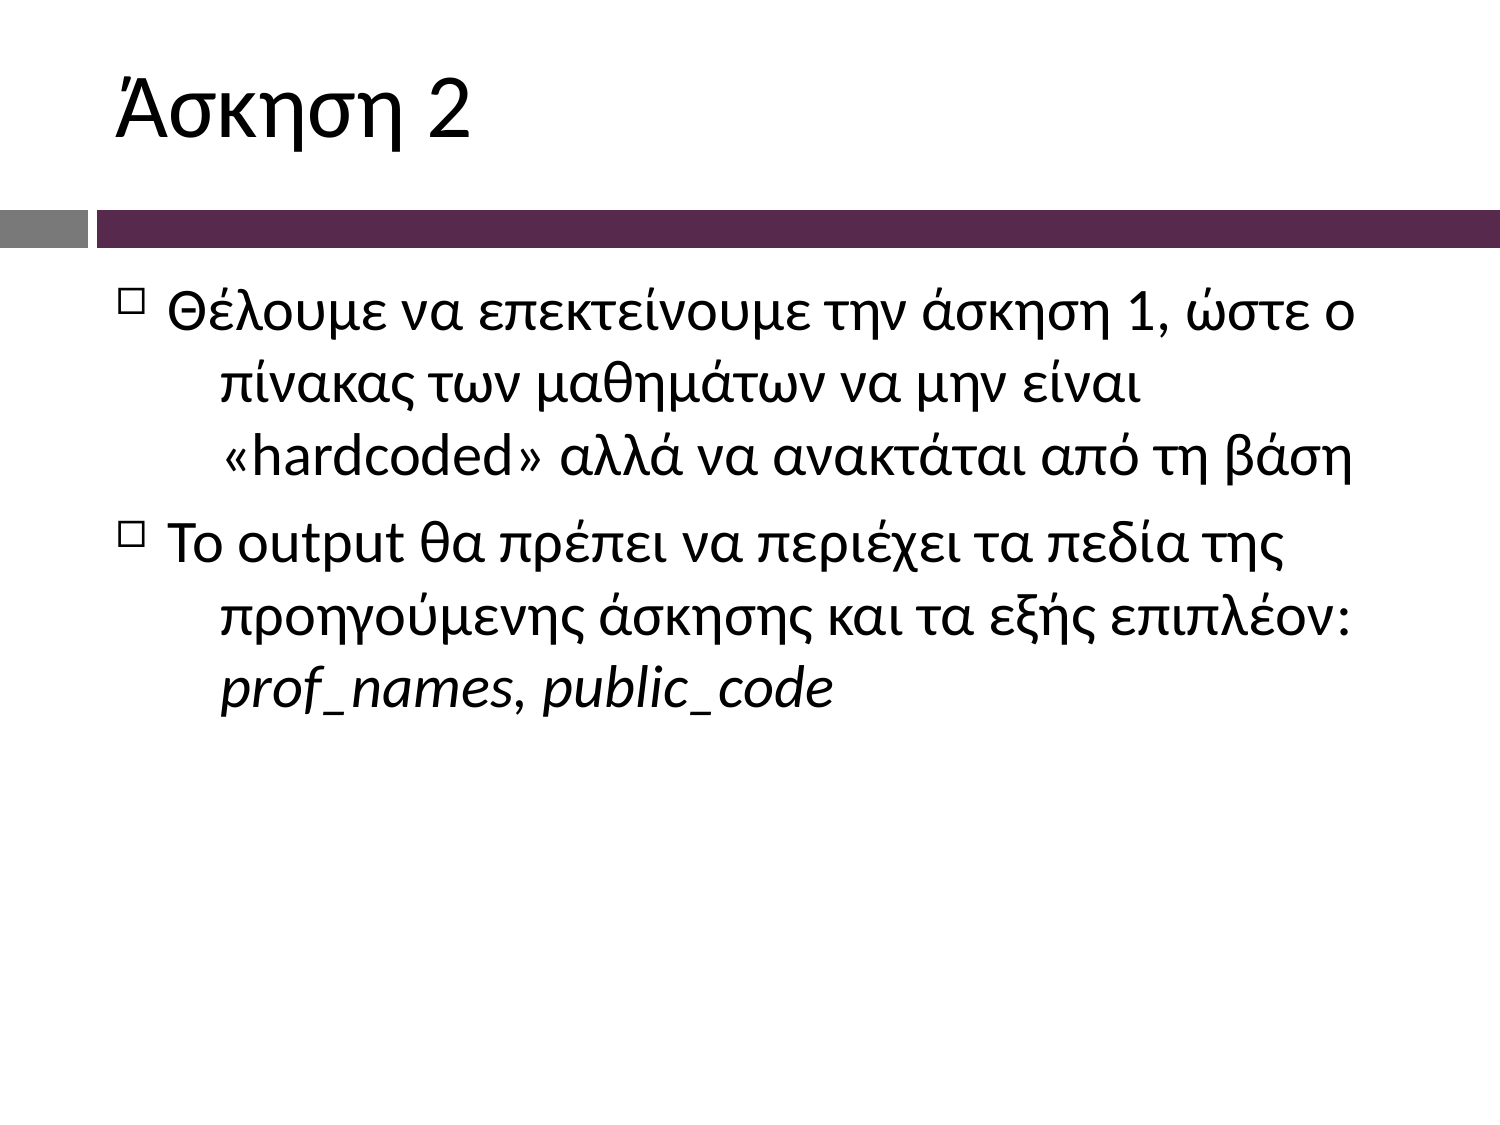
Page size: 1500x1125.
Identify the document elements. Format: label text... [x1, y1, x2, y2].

list Θέλουμε να επεκτείνουμε την άσκηση 1, ώστε ο πίνακας των μαθημάτων να μην είναι «hardcoded» αλλά να ανακτάται από τη βάση Το output θα πρέπει να περιέχει τα πεδία της προηγούμενης άσκησης και τα εξής επιπλέον: prof_names, public_code [100, 262, 1438, 1000]
title Άσκηση 2 [100, 19, 1438, 182]
